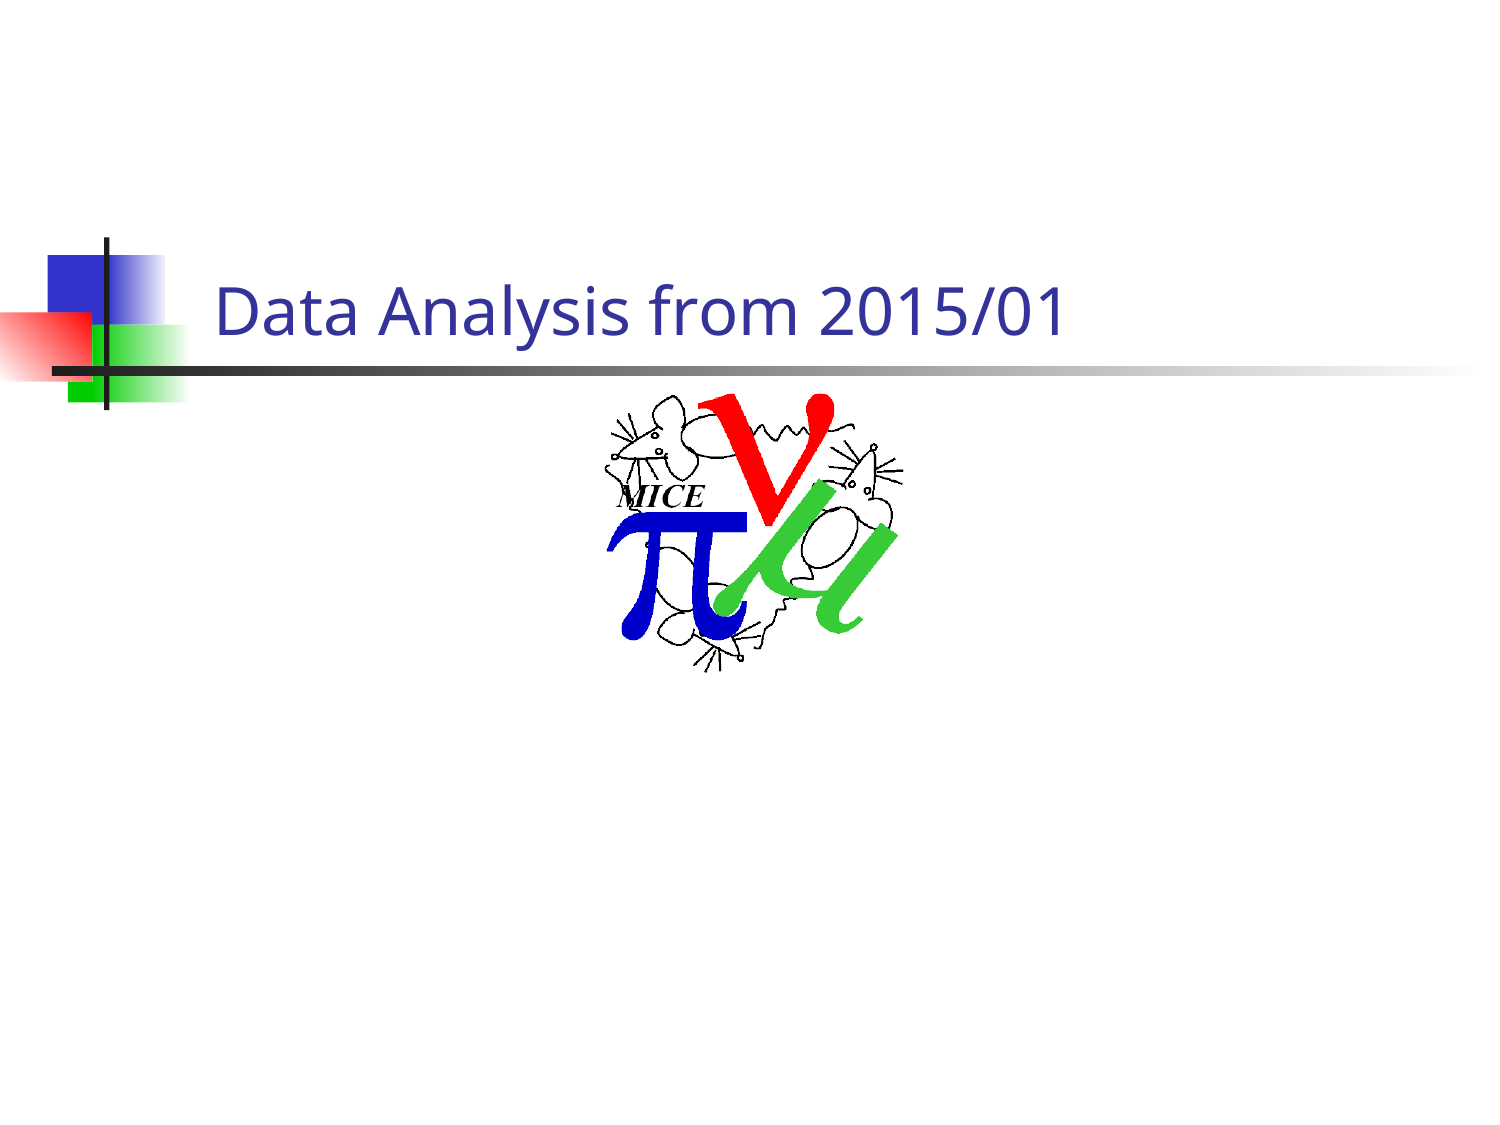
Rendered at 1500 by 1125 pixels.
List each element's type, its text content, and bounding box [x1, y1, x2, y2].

title Data Analysis from 2015/01 [198, 159, 1474, 363]
picture [575, 376, 930, 696]
